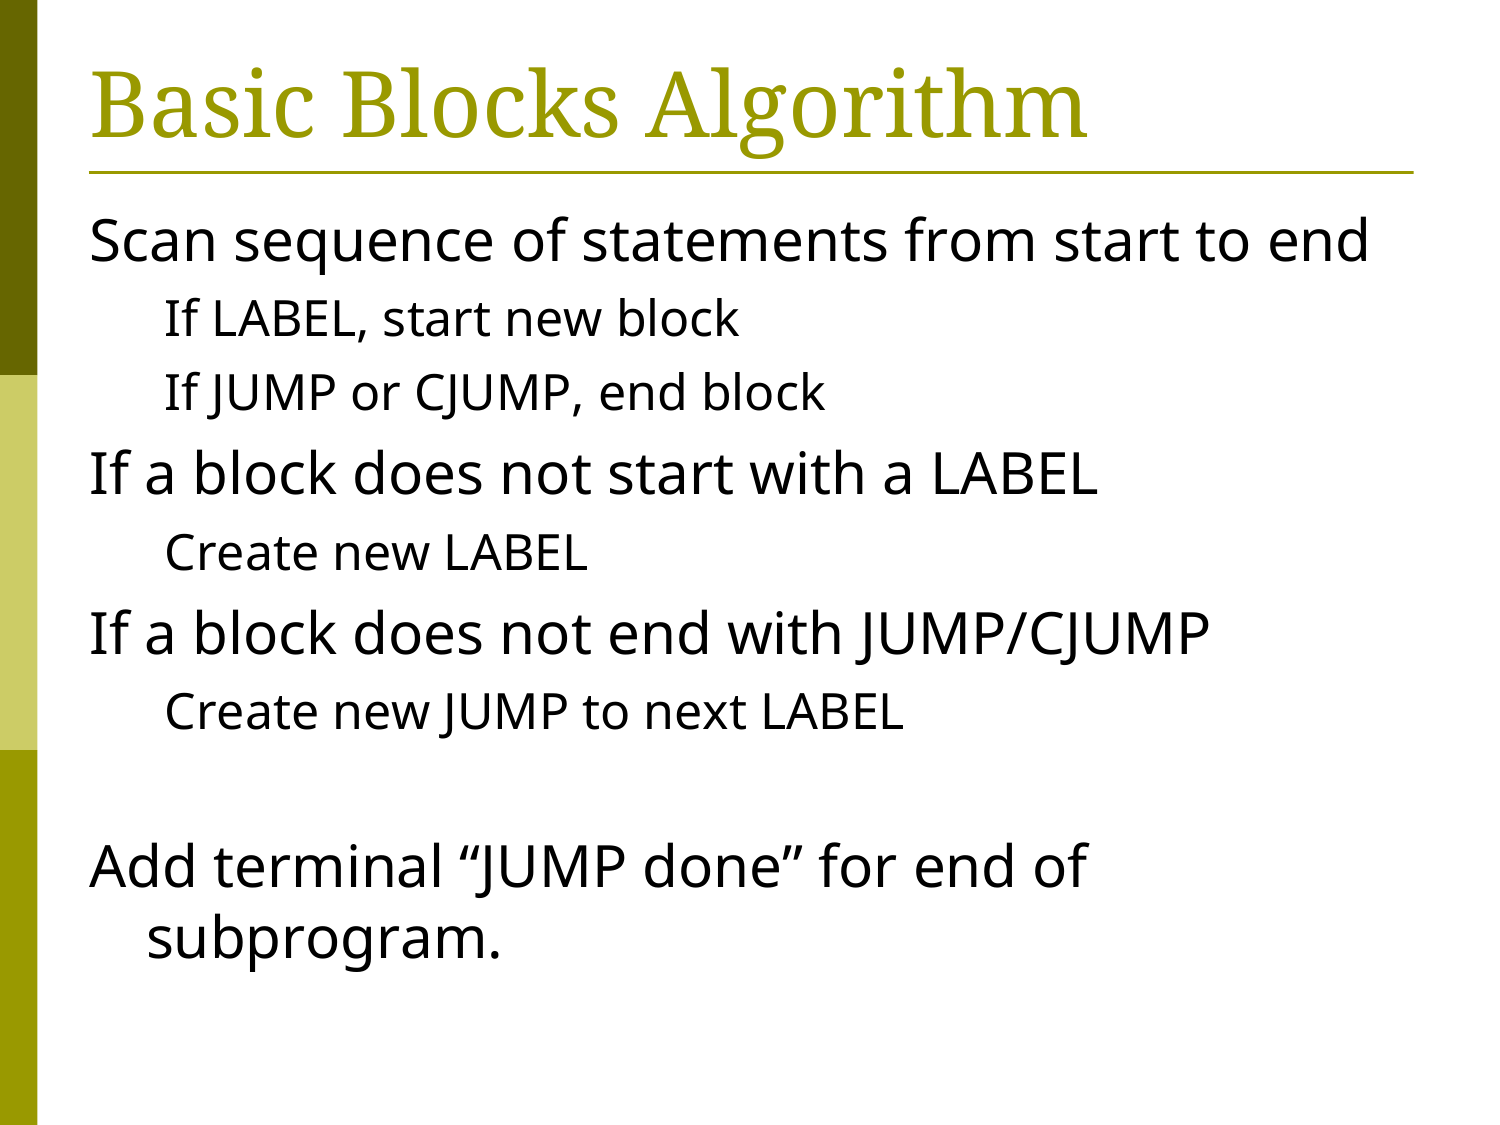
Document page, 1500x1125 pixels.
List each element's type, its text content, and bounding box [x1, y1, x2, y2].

list Scan sequence of statements from start to end If LABEL, start new block If JUMP or CJUMP, end block If a block does not start with a LABEL Create new LABEL If a block does not end with JUMP/CJUMP Create new JUMP to next LABEL Add terminal “JUMP done” for end of subprogram. [75, 196, 1426, 1006]
title Basic Blocks Algorithm [75, 45, 1426, 173]
